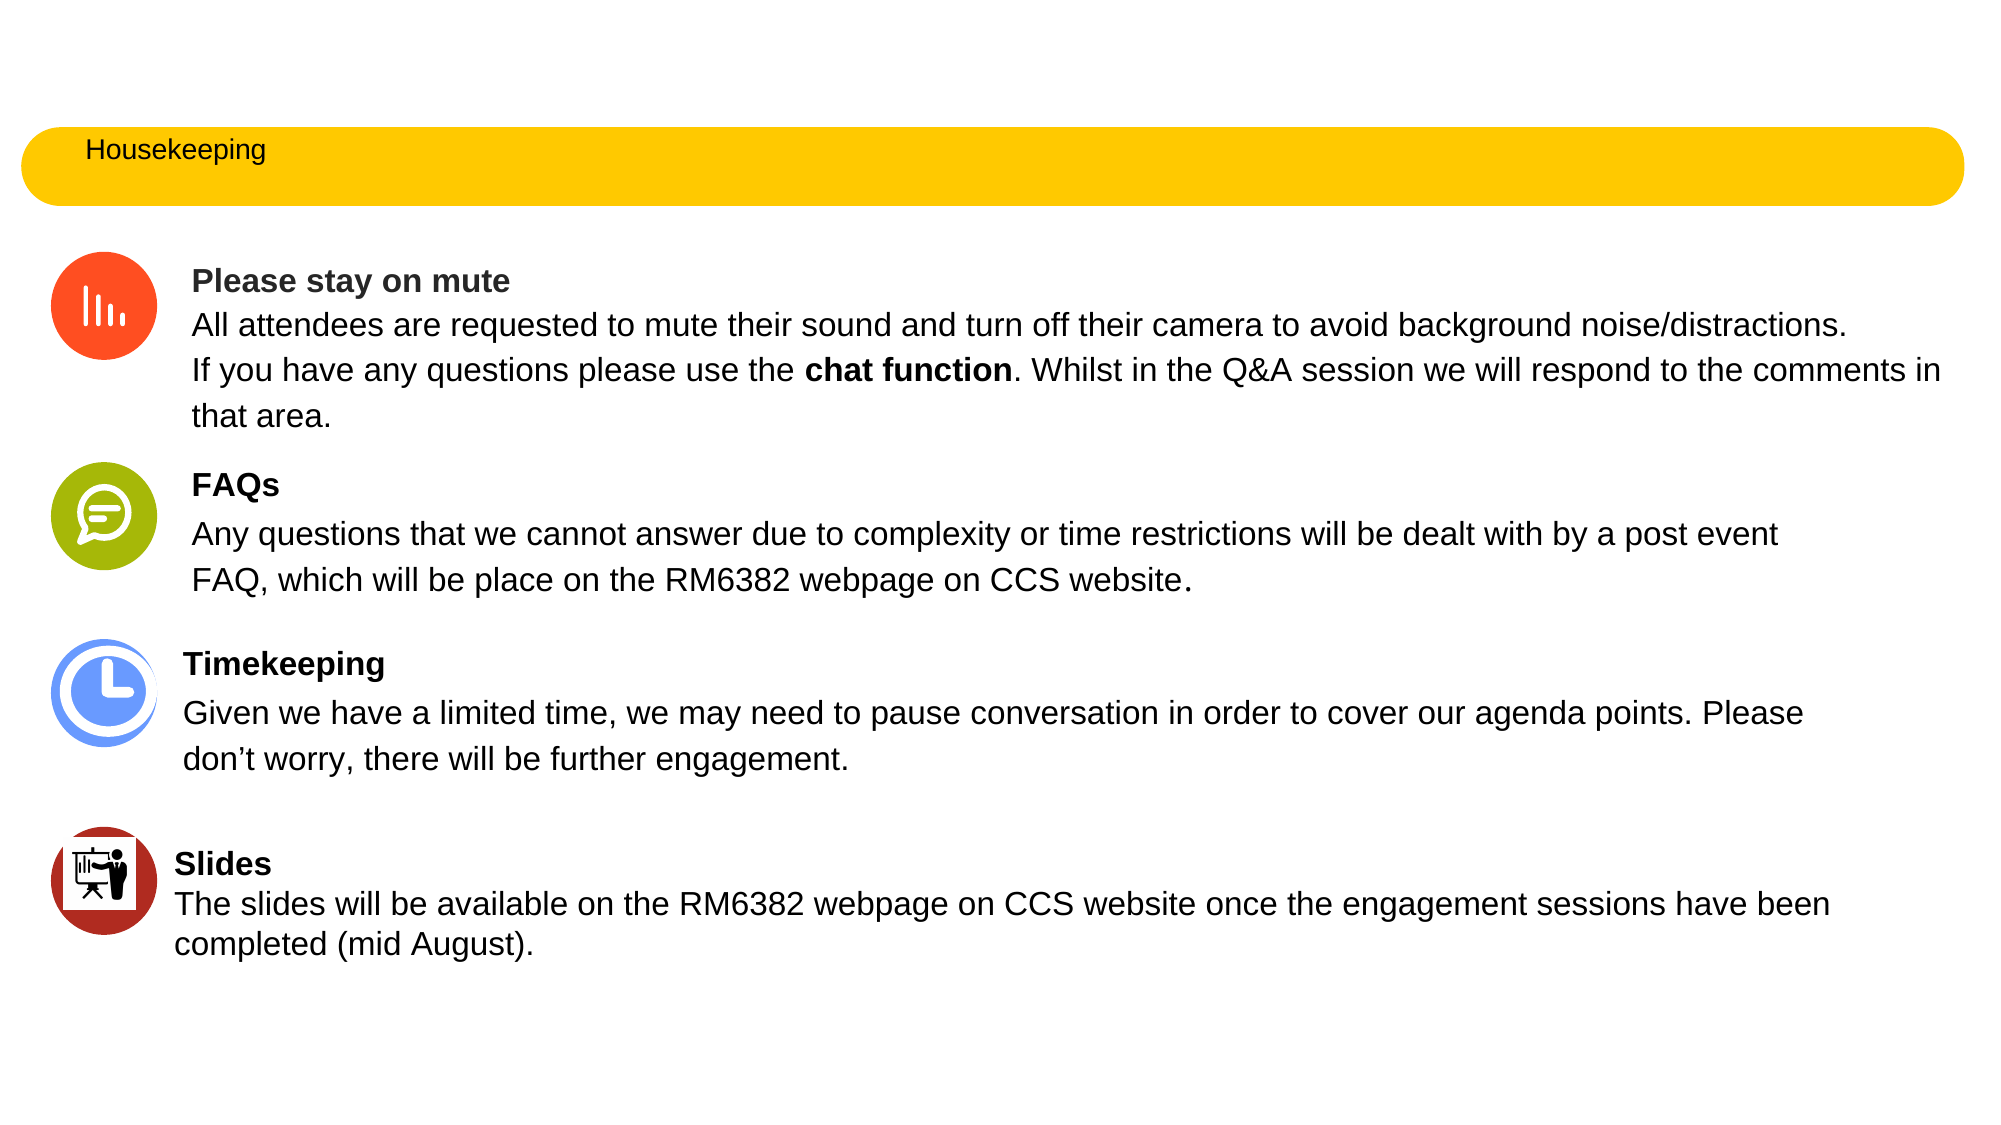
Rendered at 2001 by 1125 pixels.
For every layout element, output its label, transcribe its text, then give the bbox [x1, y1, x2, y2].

text_box Please stay on mute [187, 256, 728, 294]
text_box [50, 251, 158, 360]
text_box Slides The slides will be available on the RM6382 webpage on CCS website once the engagement sessions have been completed (mid August). [159, 827, 1912, 965]
text_box [50, 639, 158, 748]
picture [63, 837, 136, 910]
text_box Any questions that we cannot answer due to complexity or time restrictions will be dealt with by a post event FAQ, which will be place on the RM6382 webpage on CCS website. [187, 504, 1862, 596]
text_box FAQs [187, 460, 360, 504]
text_box All attendees are requested to mute their sound and turn off their camera to avoid background noise/distractions. If you have any questions please use the chat function. Whilst in the Q&A session we will respond to the comments in that area. [187, 294, 1962, 433]
text_box Timekeeping [178, 639, 744, 682]
title Housekeeping [65, 113, 1638, 186]
text_box [50, 826, 158, 935]
text_box [50, 462, 158, 571]
text_box Given we have a limited time, we may need to pause conversation in order to cover our agenda points. Please don’t worry, there will be further engagement. [178, 682, 1836, 774]
